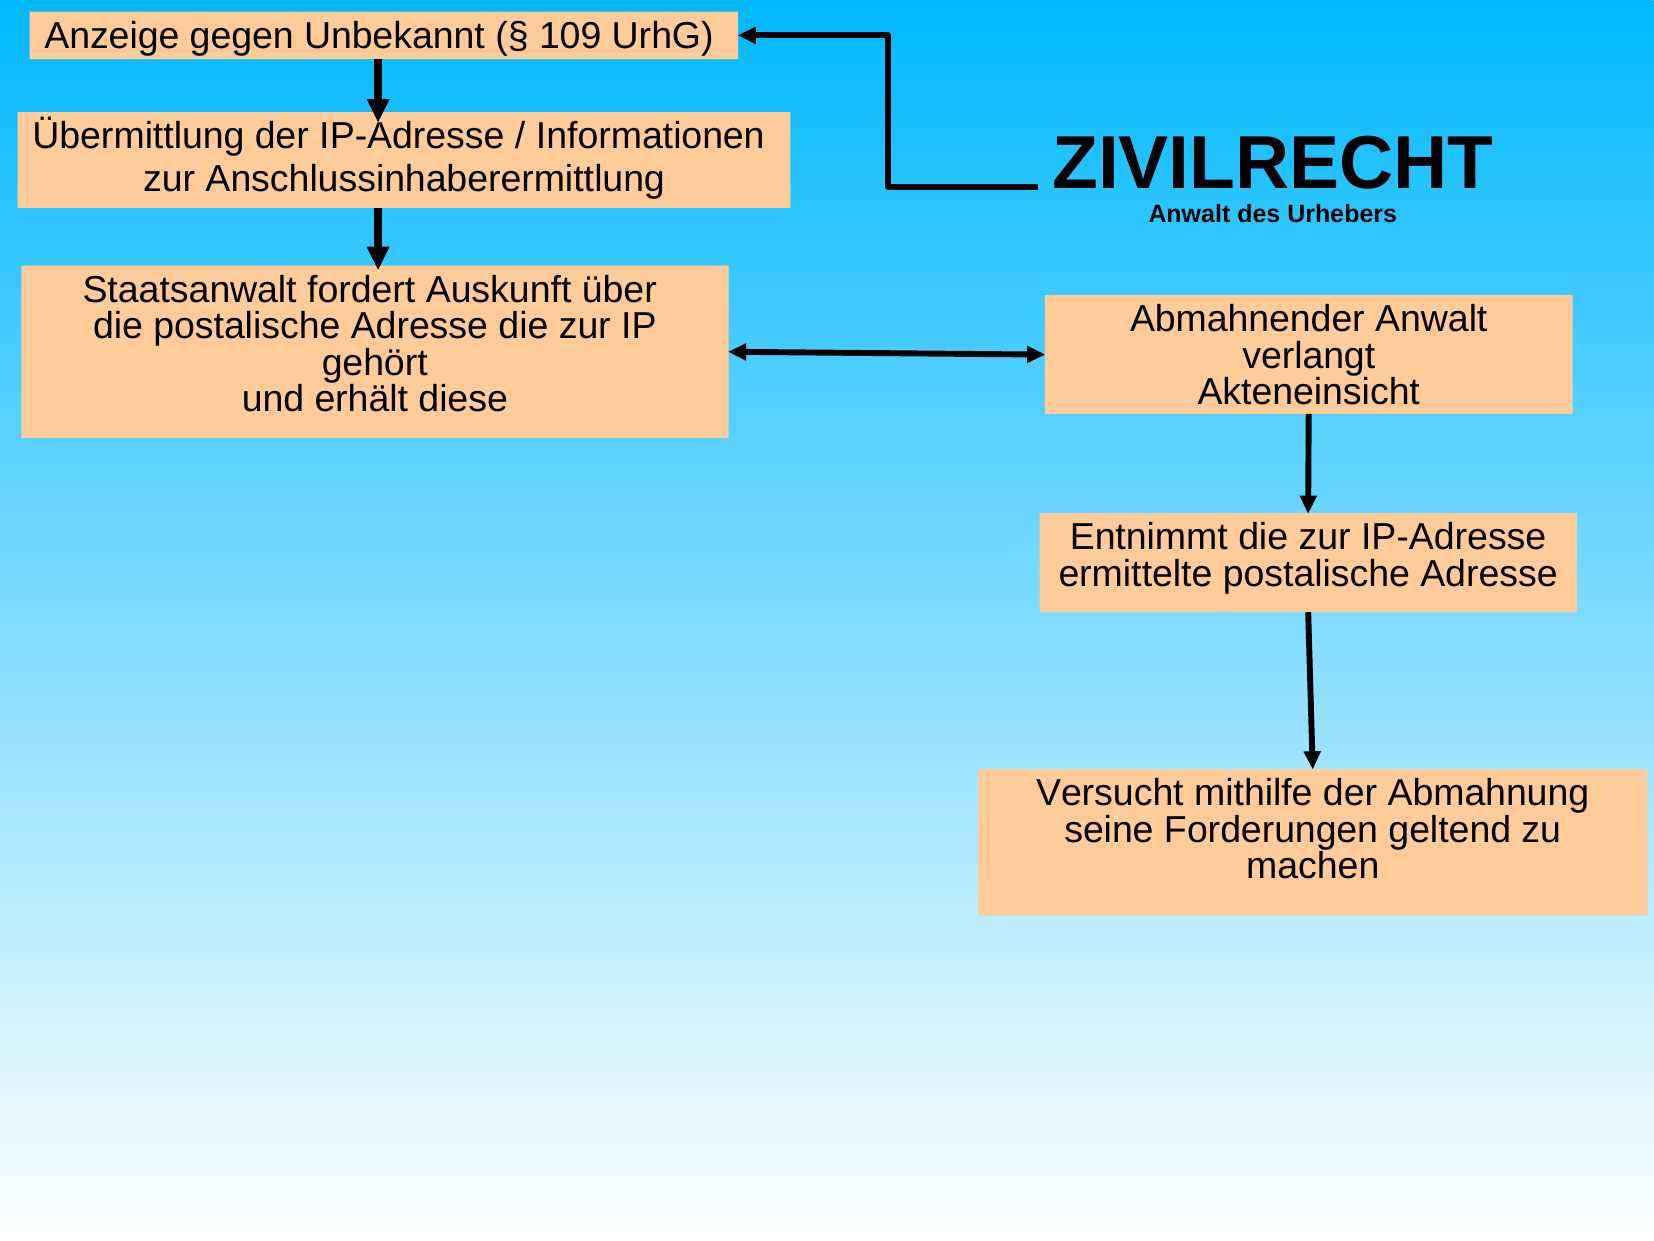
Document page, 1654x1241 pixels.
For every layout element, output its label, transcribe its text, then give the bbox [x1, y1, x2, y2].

text_box Übermittlung der IP-Adresse / Informationen zur Anschlussinhaberermittlung‏ [17, 112, 791, 206]
text_box Entnimmt die zur IP-Adresse ermittelte postalische Adresse [1039, 513, 1577, 613]
text_box Versucht mithilfe der Abmahnung seine Forderungen geltend zu machen [977, 769, 1648, 916]
text_box ZIVILRECHT Anwalt des Urhebers [1037, 122, 1509, 251]
text_box Anzeige gegen Unbekannt (§ 109 UrhG) [29, 11, 739, 60]
text_box Staatsanwalt fordert Auskunft über die postalische Adresse die zur IP gehört und erhält diese [21, 265, 729, 438]
text_box Abmahnender Anwalt verlangt Akteneinsicht [1044, 295, 1573, 414]
